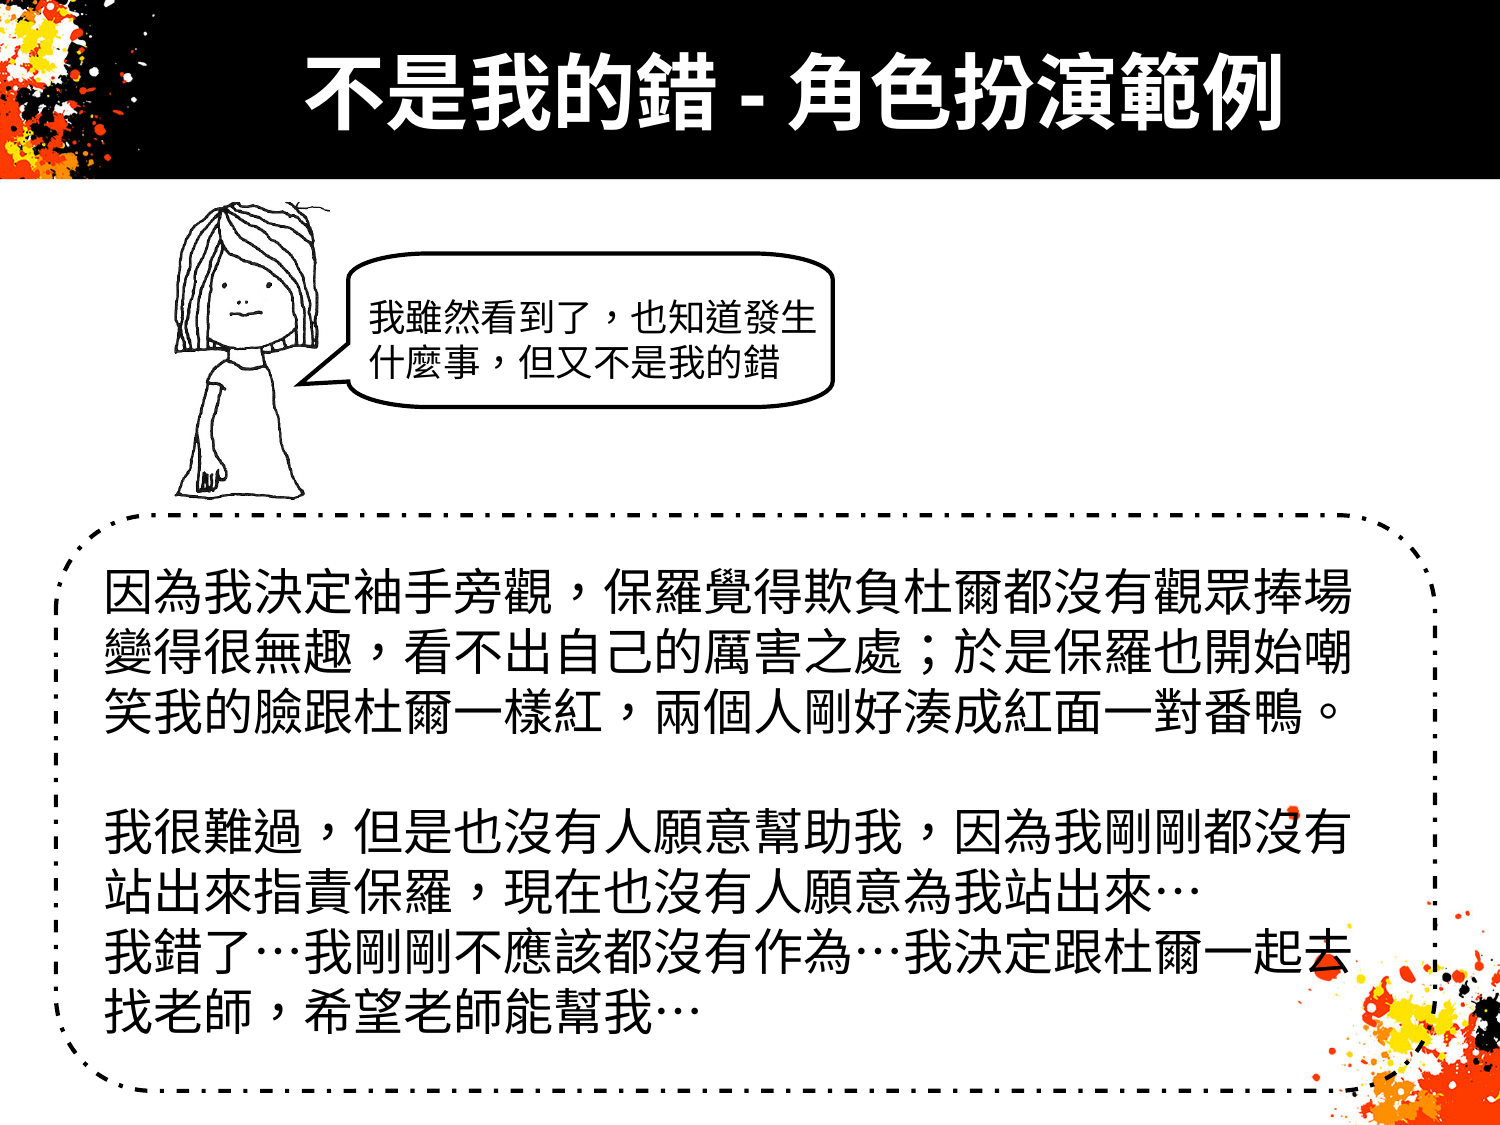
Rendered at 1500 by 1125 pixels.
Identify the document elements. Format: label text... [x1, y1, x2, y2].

title 不是我的錯-角色扮演範例 [88, 2, 1500, 179]
picture [159, 202, 330, 504]
picture [308, 363, 330, 381]
text_box 我雖然看到了，也知道發生什麼事，但又不是我的錯 [353, 286, 830, 393]
text_box 因為我決定袖手旁觀，保羅覺得欺負杜爾都沒有觀眾捧場變得很無趣，看不出自己的厲害之處；於是保羅也開始嘲笑我的臉跟杜爾一樣紅，兩個人剛好湊成紅面一對番鴨。 我很難過，但是也沒有人願意幫助我，因為我剛剛都沒有站出來指責保羅，現在也沒有人願意為我站出來… 我錯了…我剛剛不應該都沒有作為…我決定跟杜爾一起去找老師，希望老師能幫我… [88, 553, 1412, 1053]
text_box 我雖然看到了，也知道發生什麼事，但又不是我的錯 [829, 286, 838, 393]
